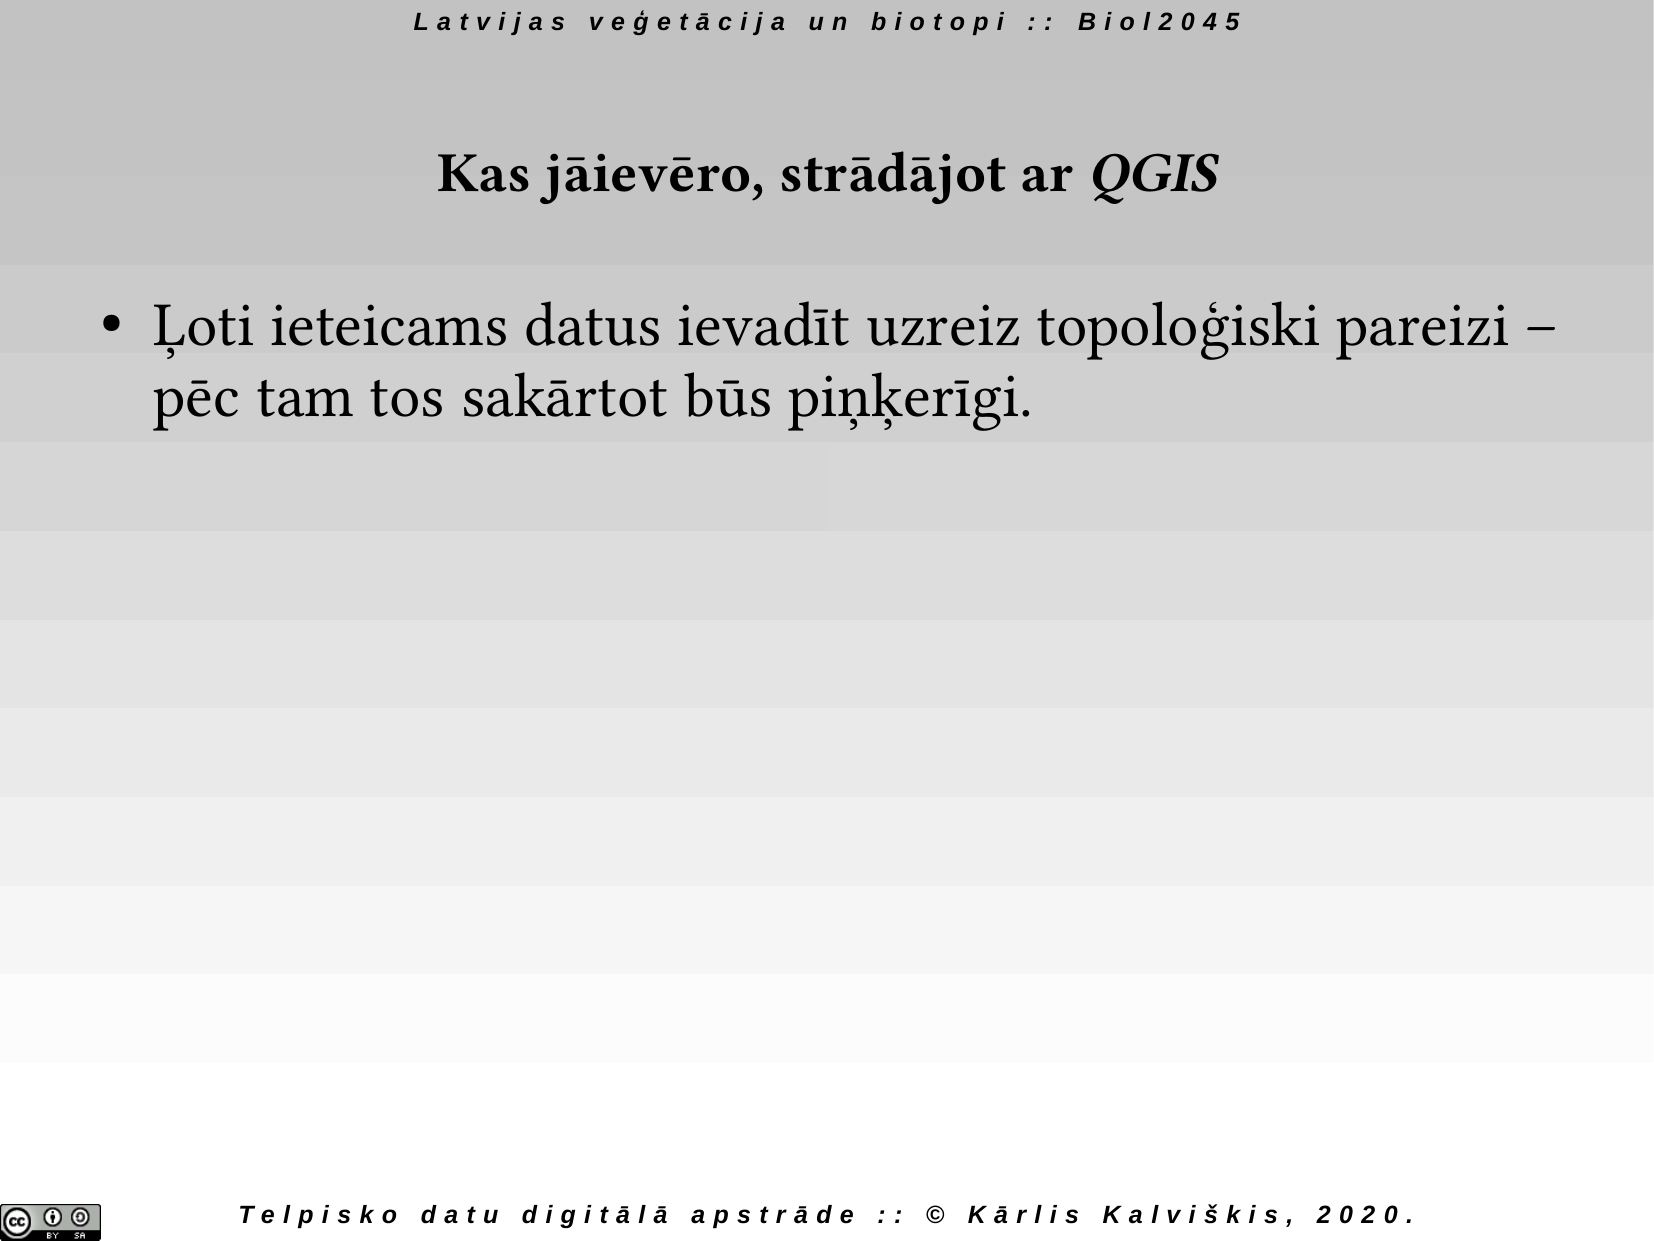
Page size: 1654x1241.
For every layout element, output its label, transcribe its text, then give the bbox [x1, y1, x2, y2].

picture [0, 0, 1654, 1241]
list Ļoti ieteicams datus ievadīt uzreiz topoloģiski pareizi – pēc tam tos sakārtot būs piņķerīgi. [82, 289, 1571, 1113]
title Kas jāievēro, strādājot ar QGIS [29, 49, 1625, 296]
